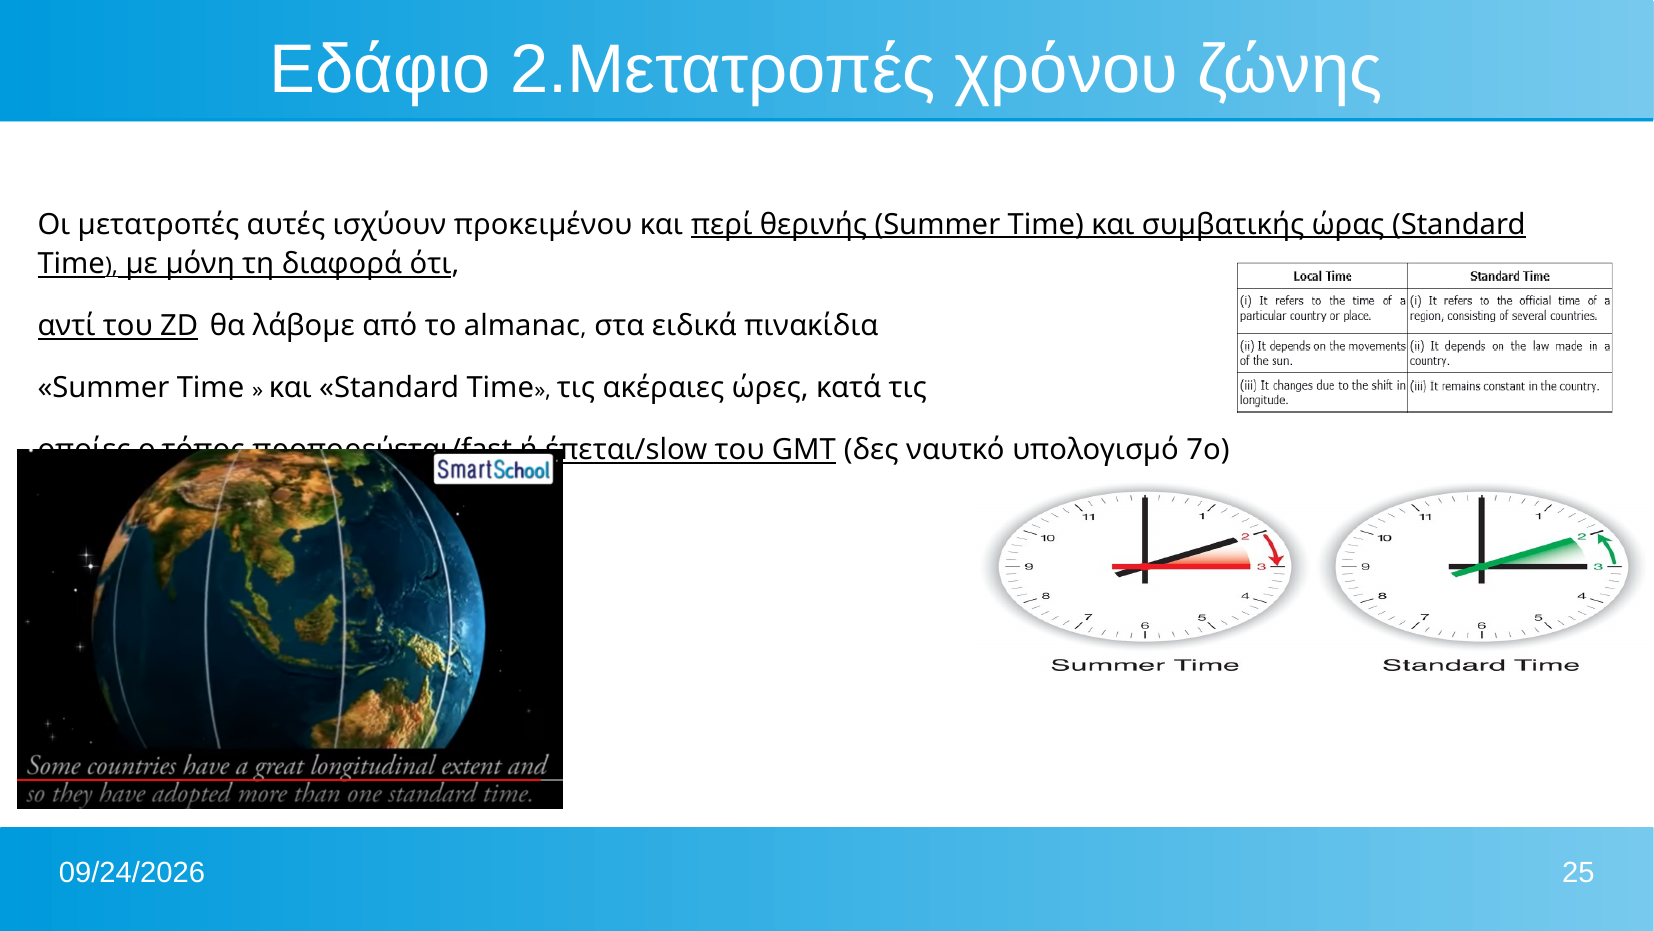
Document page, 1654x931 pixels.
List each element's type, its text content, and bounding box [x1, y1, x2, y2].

picture [1237, 262, 1613, 413]
title Εδάφιο 2.Μετατροπές χρόνου ζώνης [59, 29, 1595, 108]
list Οι μετατροπές αυτές ισχύουν προκειμένου και περί θερινής (Summer Time) και συμβατικής ώρας (Standard Time), με μόνη τη διαφορά ότι, αντί του ZD θα λάβομε από το almanac, στα ειδικά πινακίδια «Summer Time » και «Standard Time», τις ακέραιες ώρες, κατά τις οποίες o τόπος προπορεύεται/fast ή έπεται/slow του GMT (δες ναυτκό υπολογισμό 7o) . [37, 112, 1613, 601]
picture [975, 477, 1651, 676]
picture [17, 449, 563, 810]
